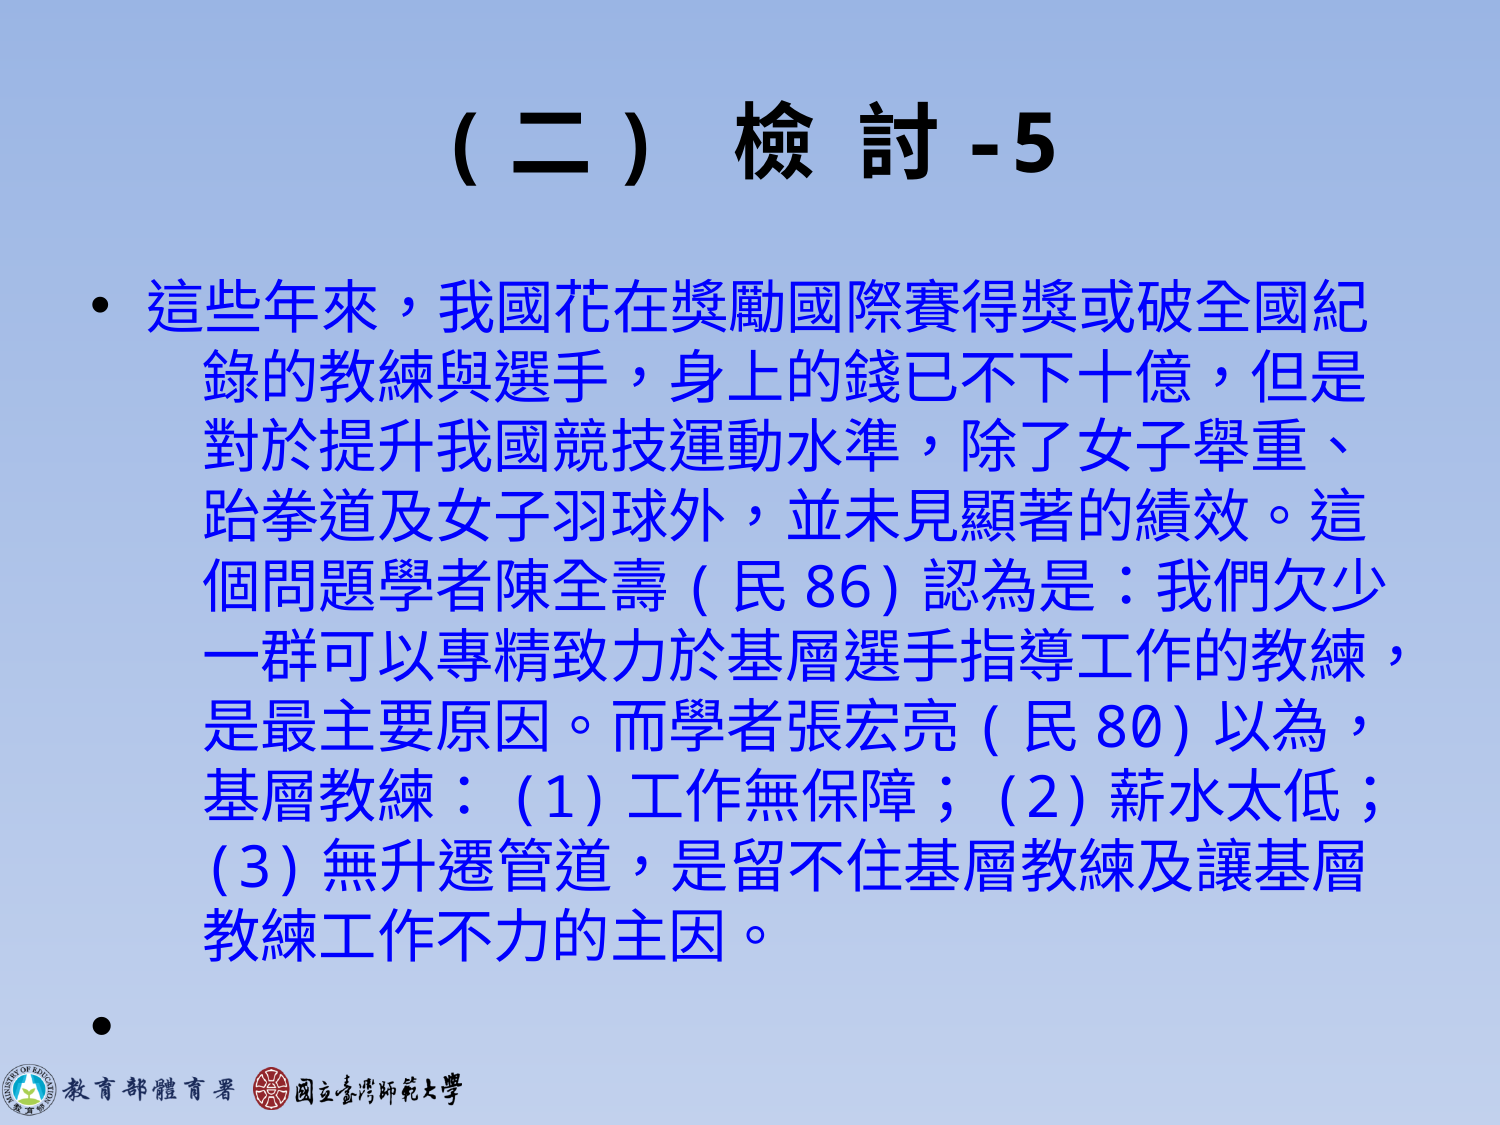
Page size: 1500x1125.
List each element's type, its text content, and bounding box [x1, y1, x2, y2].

list 這些年來，我國花在獎勵國際賽得獎或破全國紀錄的教練與選手，身上的錢已不下十億，但是對於提升我國競技運動水準，除了女子舉重、跆拳道及女子羽球外，並未見顯著的績效。這個問題學者陳全壽(民86)認為是：我們欠少一群可以專精致力於基層選手指導工作的教練，是最主要原因。而學者張宏亮(民80)以為，基層教練：(1)工作無保障；(2)薪水太低；(3)無升遷管道，是留不住基層教練及讓基層教練工作不力的主因。 [75, 262, 1426, 1005]
title (二) 檢 討-5 [75, 45, 1426, 233]
